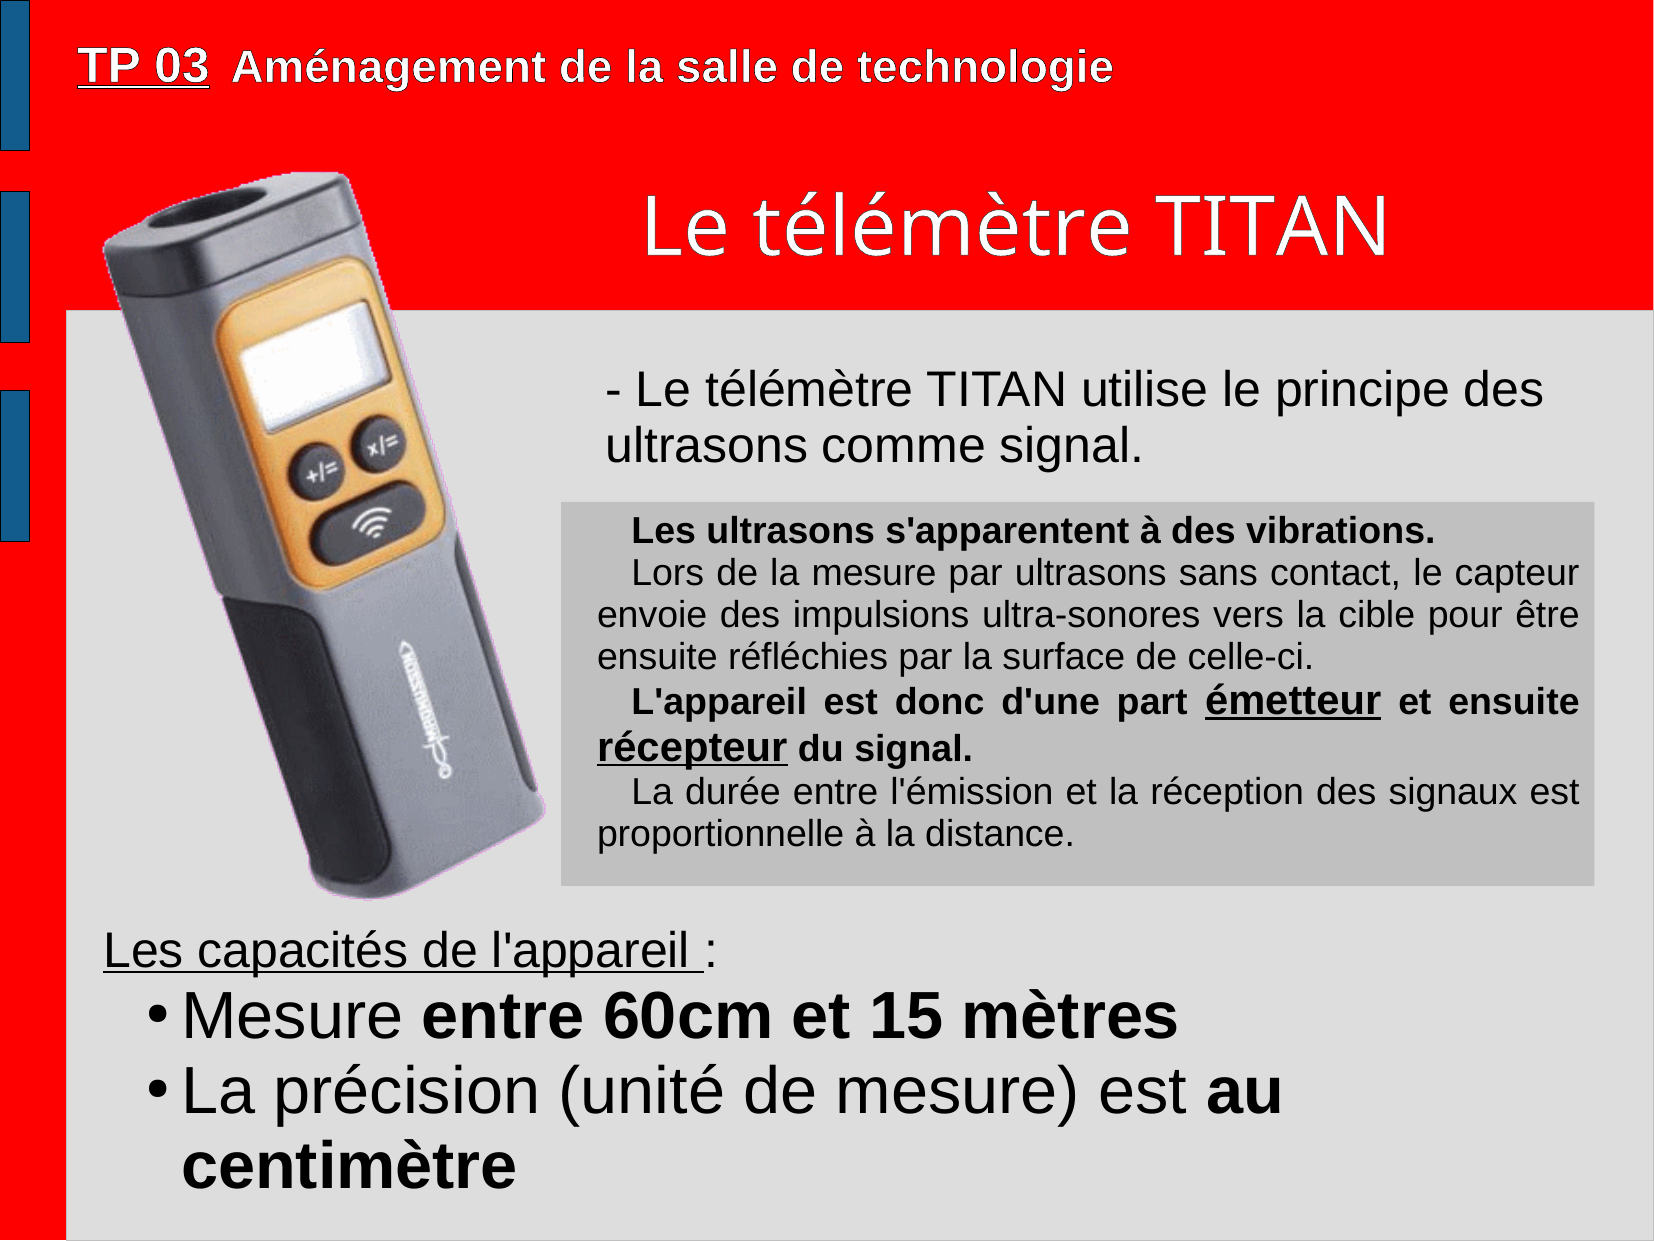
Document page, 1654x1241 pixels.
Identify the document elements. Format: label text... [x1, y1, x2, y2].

text_box Les capacités de l'appareil : Mesure entre 60cm et 15 mètres La précision (unité de mesure) est au centimètre [88, 915, 1654, 1211]
picture [88, 140, 562, 915]
text_box TP 03 Aménagement de la salle de technologie [62, 29, 1139, 102]
text_box - Le télémètre TITAN utilise le principe des ultrasons comme signal. [590, 354, 1595, 481]
text_box Les ultrasons s'apparentent à des vibrations. Lors de la mesure par ultrasons sans contact, le capteur envoie des impulsions ultra-sonores vers la cible pour être ensuite réfléchies par la surface de celle-ci. L'appareil est donc d'une part émetteur et ensuite récepteur du signal. La durée entre l'émission et la réception des signaux est proportionnelle à la distance. [561, 501, 1595, 886]
title Le télémètre TITAN [562, 147, 1560, 299]
